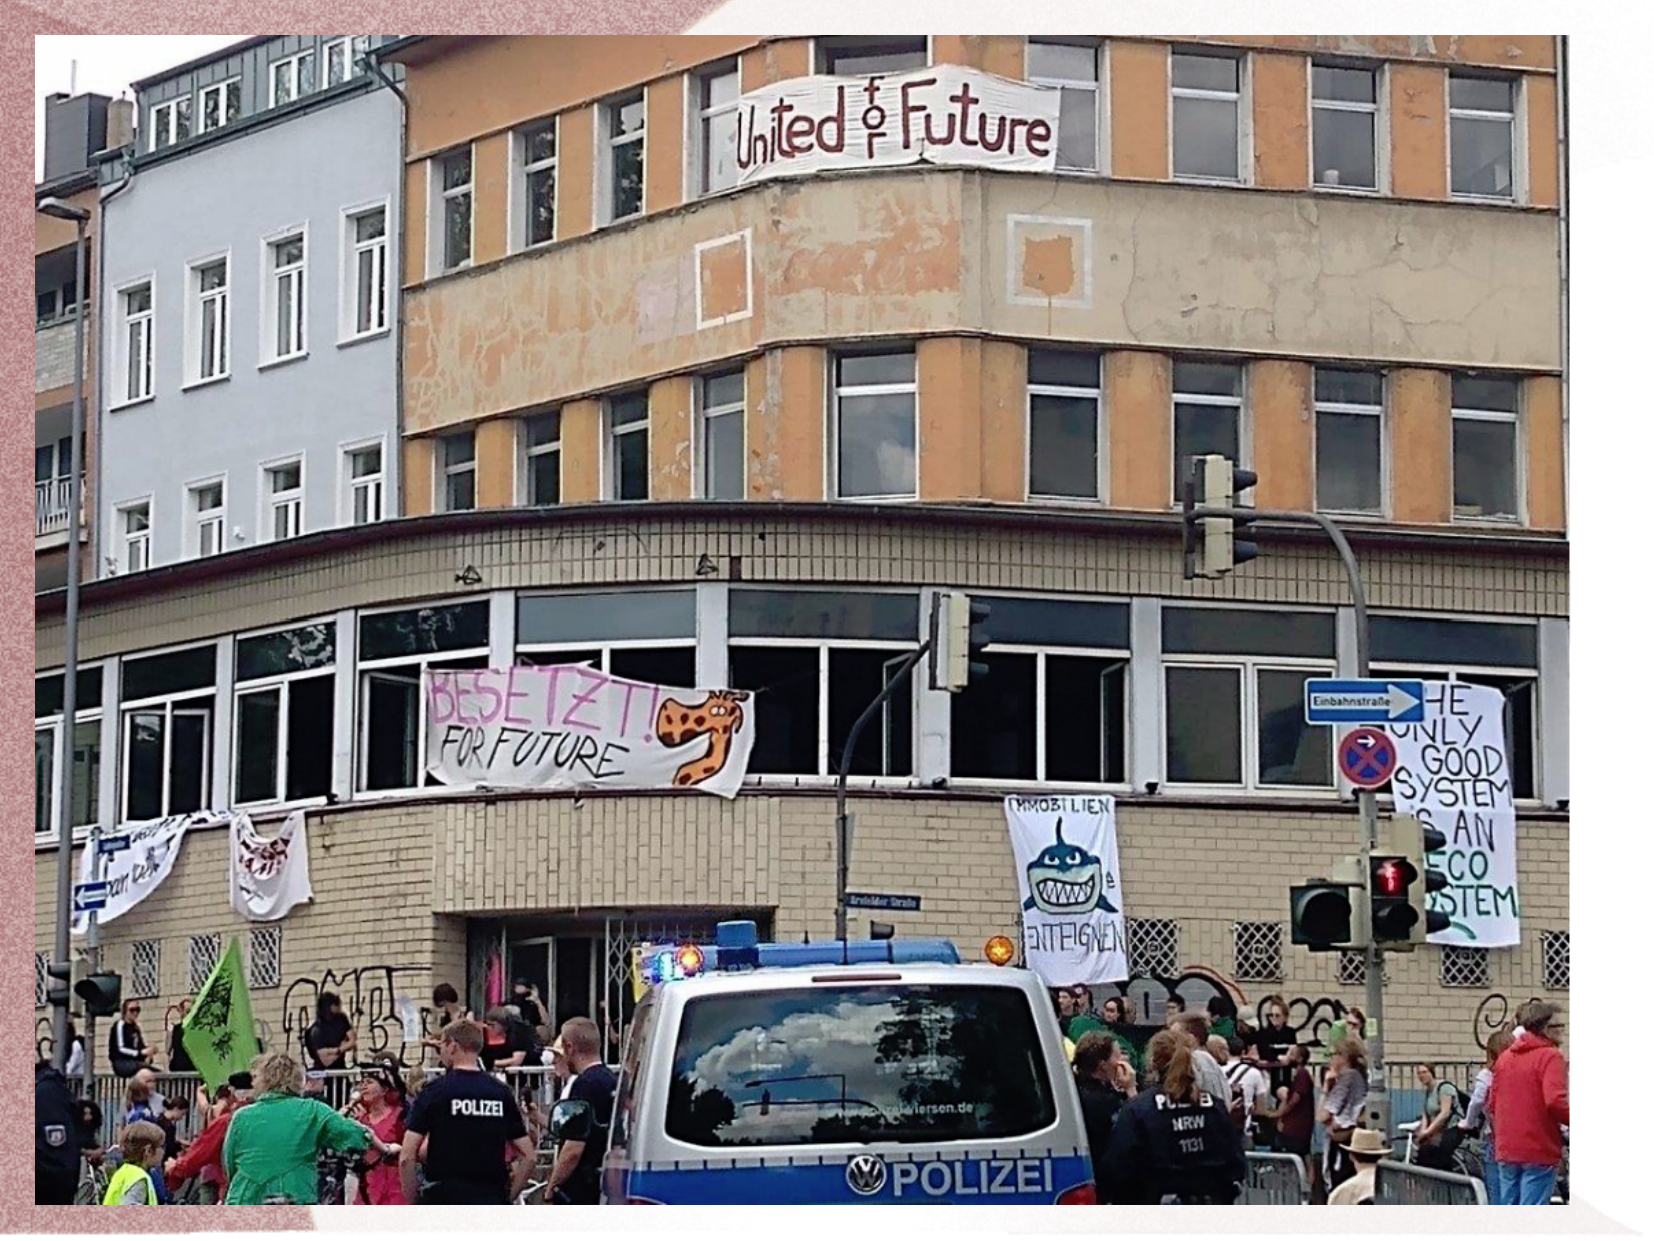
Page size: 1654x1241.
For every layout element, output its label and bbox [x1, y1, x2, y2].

picture [0, 0, 1654, 1241]
list [141, 6, 1595, 989]
